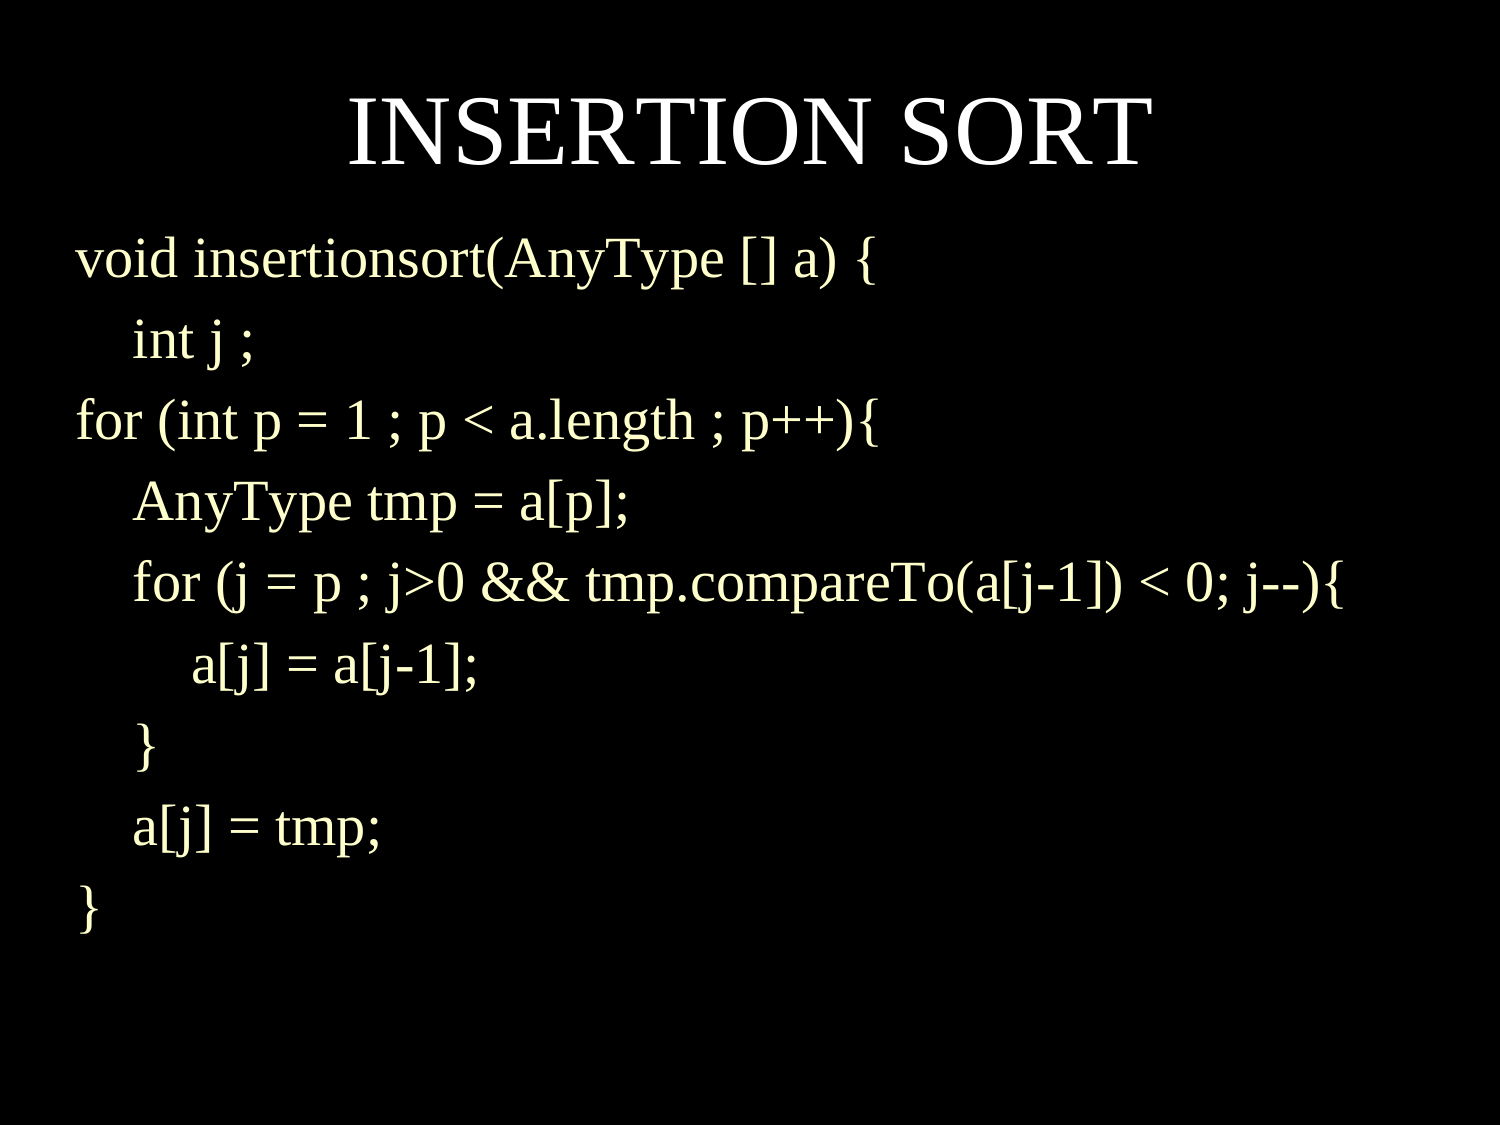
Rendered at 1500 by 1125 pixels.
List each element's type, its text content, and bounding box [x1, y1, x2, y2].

title INSERTION SORT [22, 37, 1480, 225]
list void insertionsort(AnyType [] a) { int j ; for (int p = 1 ; p < a.length ; p++){ AnyType tmp = a[p]; for (j = p ; j>0 && tmp.compareTo(a[j-1]) < 0; j--){ a[j] = a[j-1]; } a[j] = tmp; } [75, 224, 1426, 1011]
